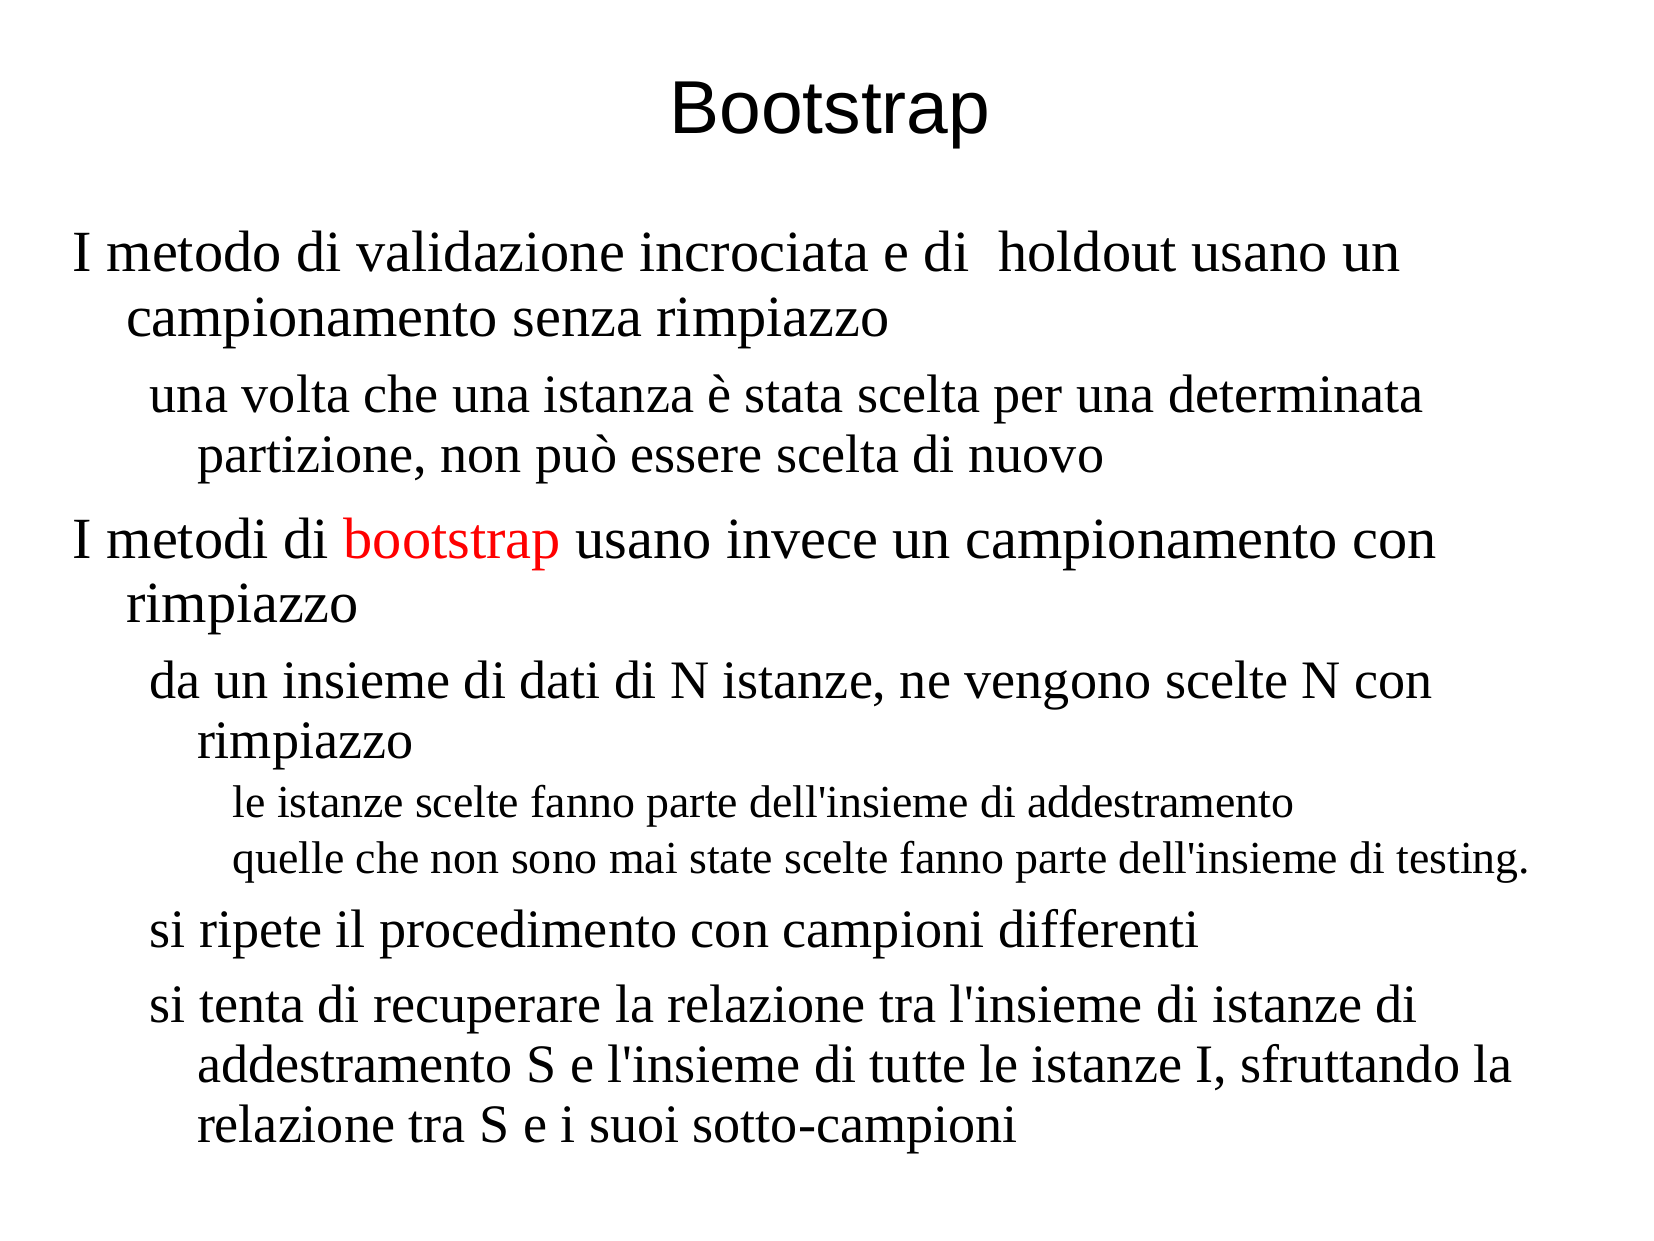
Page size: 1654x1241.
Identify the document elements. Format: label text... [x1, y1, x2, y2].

title Bootstrap [52, 42, 1608, 173]
list I metodo di validazione incrociata e di holdout usano un campionamento senza rimpiazzo una volta che una istanza è stata scelta per una determinata partizione, non può essere scelta di nuovo I metodi di bootstrap usano invece un campionamento con rimpiazzo da un insieme di dati di N istanze, ne vengono scelte N con rimpiazzo le istanze scelte fanno parte dell'insieme di addestramento quelle che non sono mai state scelte fanno parte dell'insieme di testing. si ripete il procedimento con campioni differenti si tenta di recuperare la relazione tra l'insieme di istanze di addestramento S e l'insieme di tutte le istanze I, sfruttando la relazione tra S e i suoi sotto-campioni [55, 219, 1605, 1179]
